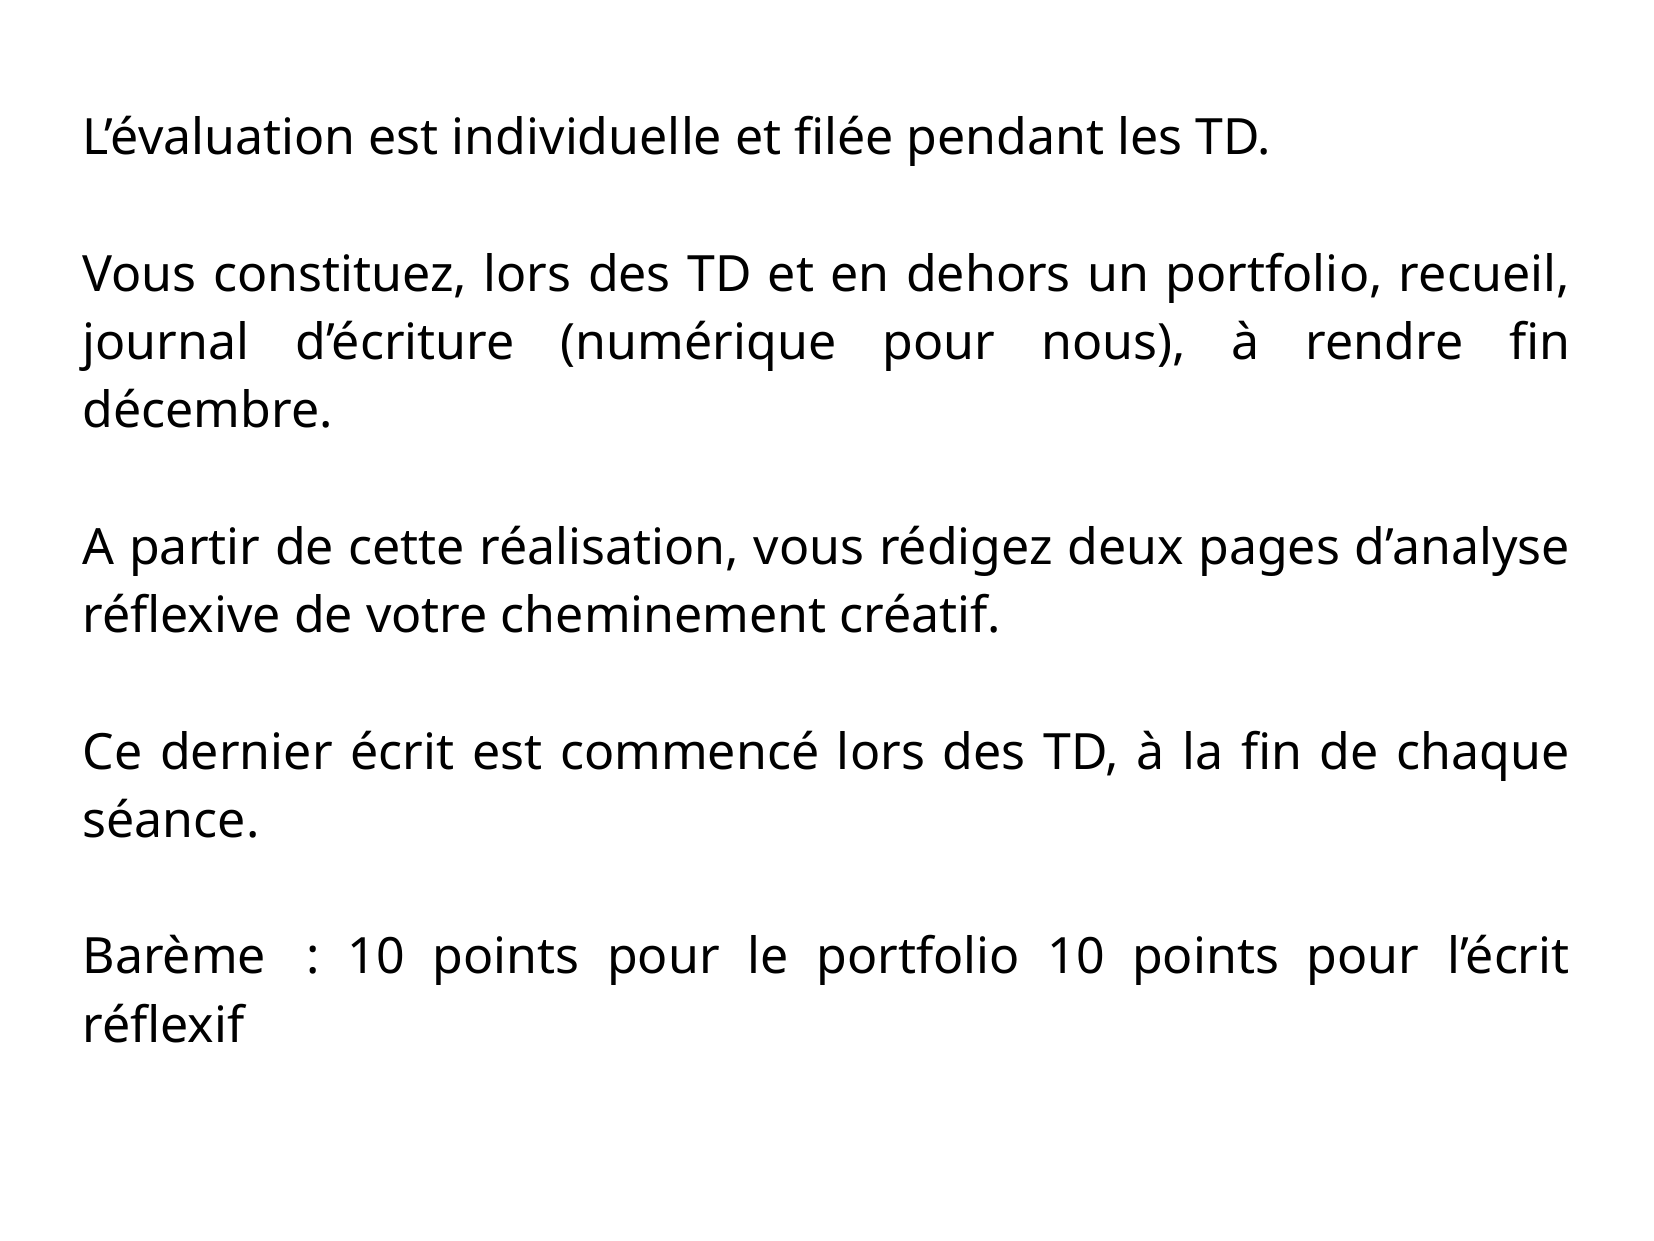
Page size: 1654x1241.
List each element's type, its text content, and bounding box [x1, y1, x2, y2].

subtitle L’évaluation est individuelle et filée pendant les TD. Vous constituez, lors des TD et en dehors un portfolio, recueil, journal d’écriture (numérique pour nous), à rendre fin décembre. A partir de cette réalisation, vous rédigez deux pages d’analyse réflexive de votre cheminement créatif. Ce dernier écrit est commencé lors des TD, à la fin de chaque séance. Barème : 10 points pour le portfolio 10 points pour l’écrit réflexif [82, 49, 1571, 1109]
